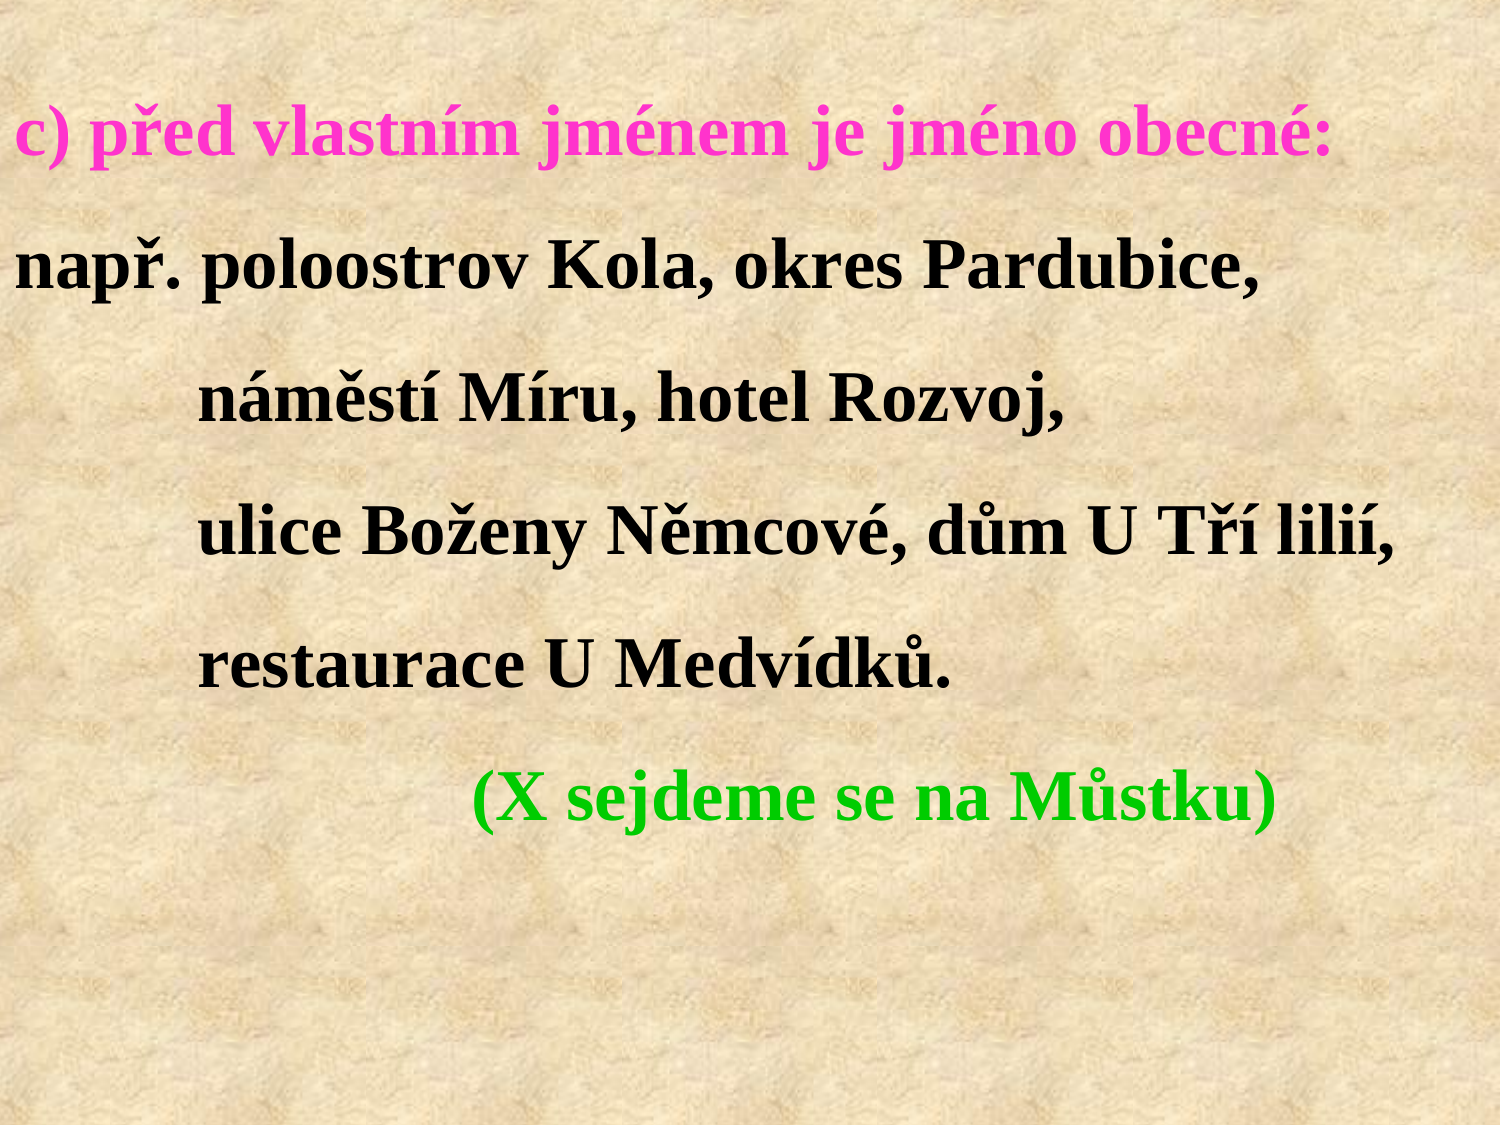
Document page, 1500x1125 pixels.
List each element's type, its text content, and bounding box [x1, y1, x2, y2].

text_box c) před vlastním jménem je jméno obecné: např. poloostrov Kola, okres Pardubice, náměstí Míru, hotel Rozvoj, ulice Boženy Němcové, dům U Tří lilií, restaurace U Medvídků. (X sejdeme se na Můstku) [0, 75, 1463, 844]
picture [0, 0, 1500, 1125]
